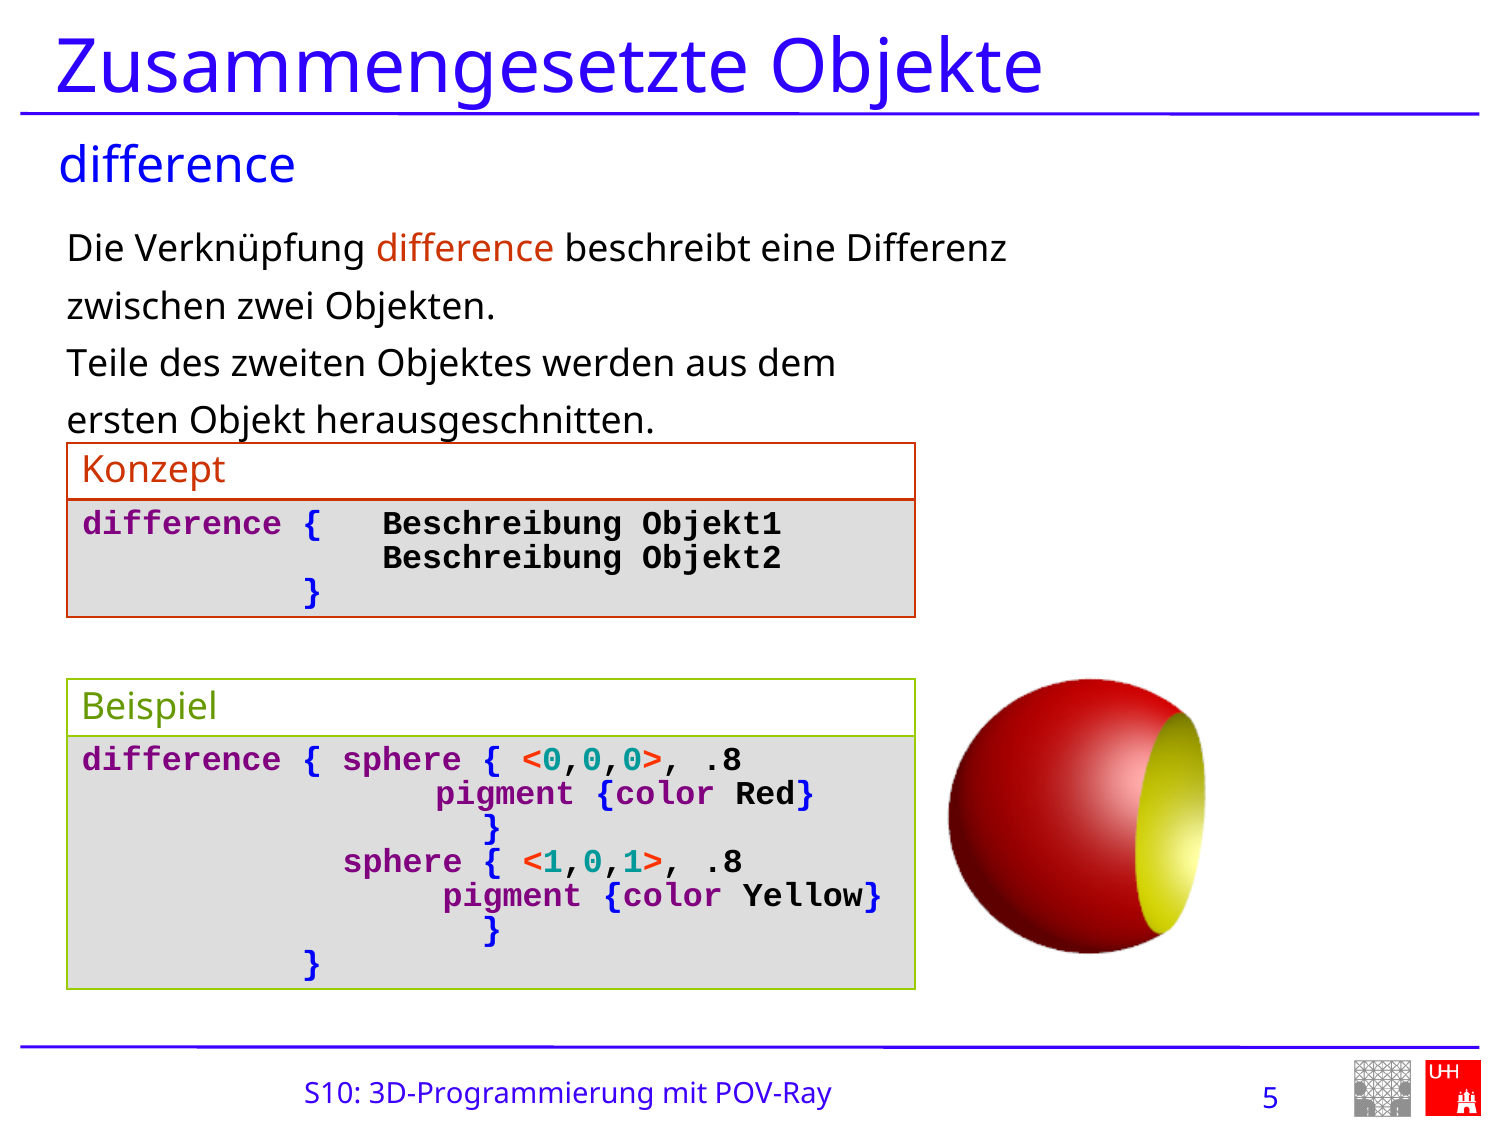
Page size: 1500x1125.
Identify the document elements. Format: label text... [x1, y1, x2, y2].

list Die Verknüpfung difference beschreibt eine Differenz zwischen zwei Objekten. Teile des zweiten Objektes werden aus dem ersten Objekt herausgeschnitten. [52, 221, 1471, 1002]
picture [1422, 1058, 1483, 1119]
title Zusammengesetzte Objekte [29, 10, 1152, 116]
text_box difference { Beschreibung Objekt1 Beschreibung Objekt2 } [67, 500, 916, 617]
text_box difference [32, 112, 1155, 215]
text_box Konzept [67, 442, 916, 500]
text_box Beispiel [67, 679, 916, 736]
picture [946, 620, 1447, 996]
picture [1352, 1058, 1414, 1119]
text_box difference { sphere { <0,0,0>, .8 pigment {color Red} } sphere { <1,0,1>, .8 pigment {color Yellow} } } [67, 736, 916, 989]
